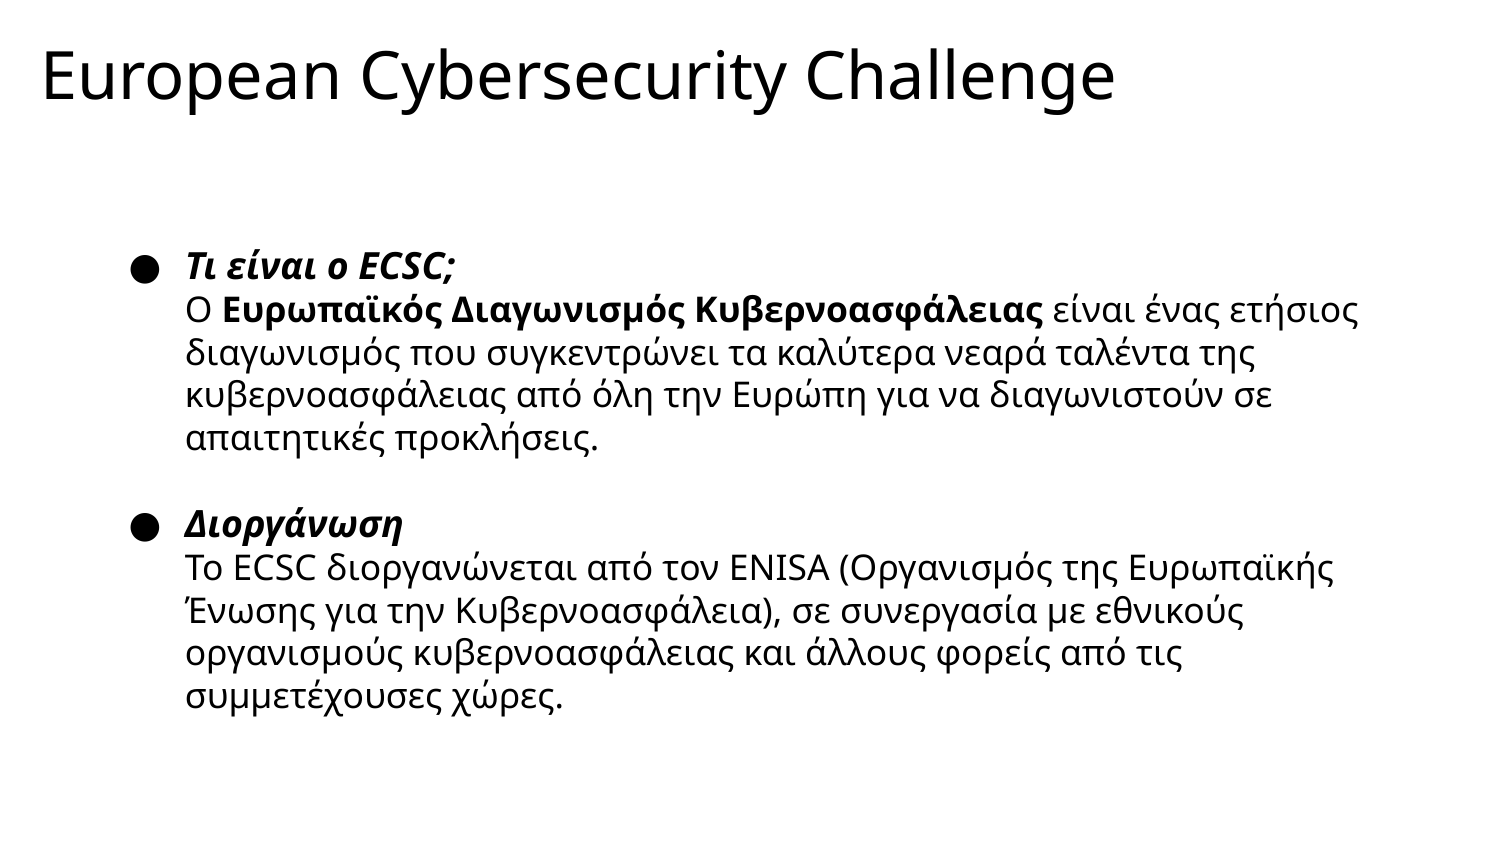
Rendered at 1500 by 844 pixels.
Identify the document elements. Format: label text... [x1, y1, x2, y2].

text_box Τι είναι ο ECSC; Ο Ευρωπαϊκός Διαγωνισμός Κυβερνοασφάλειας είναι ένας ετήσιος διαγωνισμός που συγκεντρώνει τα καλύτερα νεαρά ταλέντα της κυβερνοασφάλειας από όλη την Ευρώπη για να διαγωνιστούν σε απαιτητικές προκλήσεις. Διοργάνωση Το ECSC διοργανώνεται από τον ENISA (Οργανισμός της Ευρωπαϊκής Ένωσης για την Κυβερνοασφάλεια), σε συνεργασία με εθνικούς οργανισμούς κυβερνοασφάλειας και άλλους φορείς από τις συμμετέχουσες χώρες. [94, 235, 1429, 771]
text_box European Cybersecurity Challenge >_ECSC [25, 23, 1465, 195]
